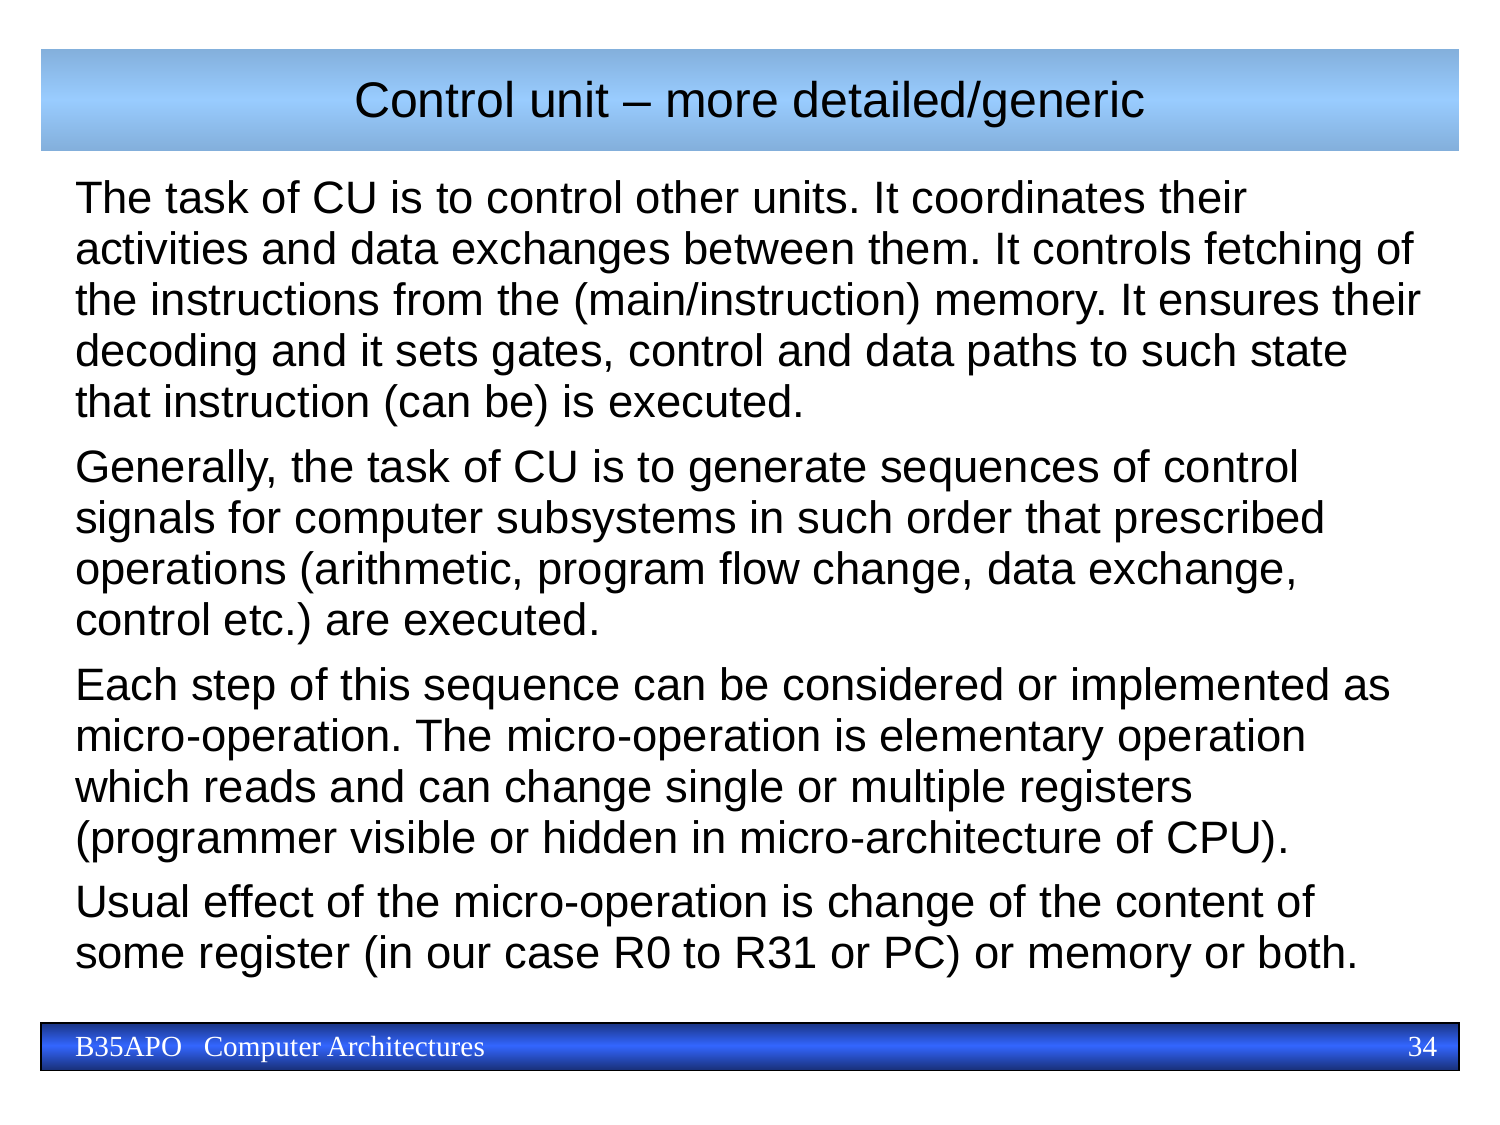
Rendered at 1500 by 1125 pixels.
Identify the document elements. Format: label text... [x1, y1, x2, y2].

title Control unit – more detailed/generic [41, 49, 1459, 151]
list The task of CU is to control other units. It coordinates their activities and data exchanges between them. It controls fetching of the instructions from the (main/instruction) memory. It ensures their decoding and it sets gates, control and data paths to such state that instruction (can be) is executed. Generally, the task of CU is to generate sequences of control signals for computer subsystems in such order that prescribed operations (arithmetic, program flow change, data exchange, control etc.) are executed. Each step of this sequence can be considered or implemented as micro-operation. The micro-operation is elementary operation which reads and can change single or multiple registers (programmer visible or hidden in micro-architecture of CPU). Usual effect of the micro-operation is change of the content of some register (in our case R0 to R31 or PC) or memory or both. [75, 172, 1426, 988]
